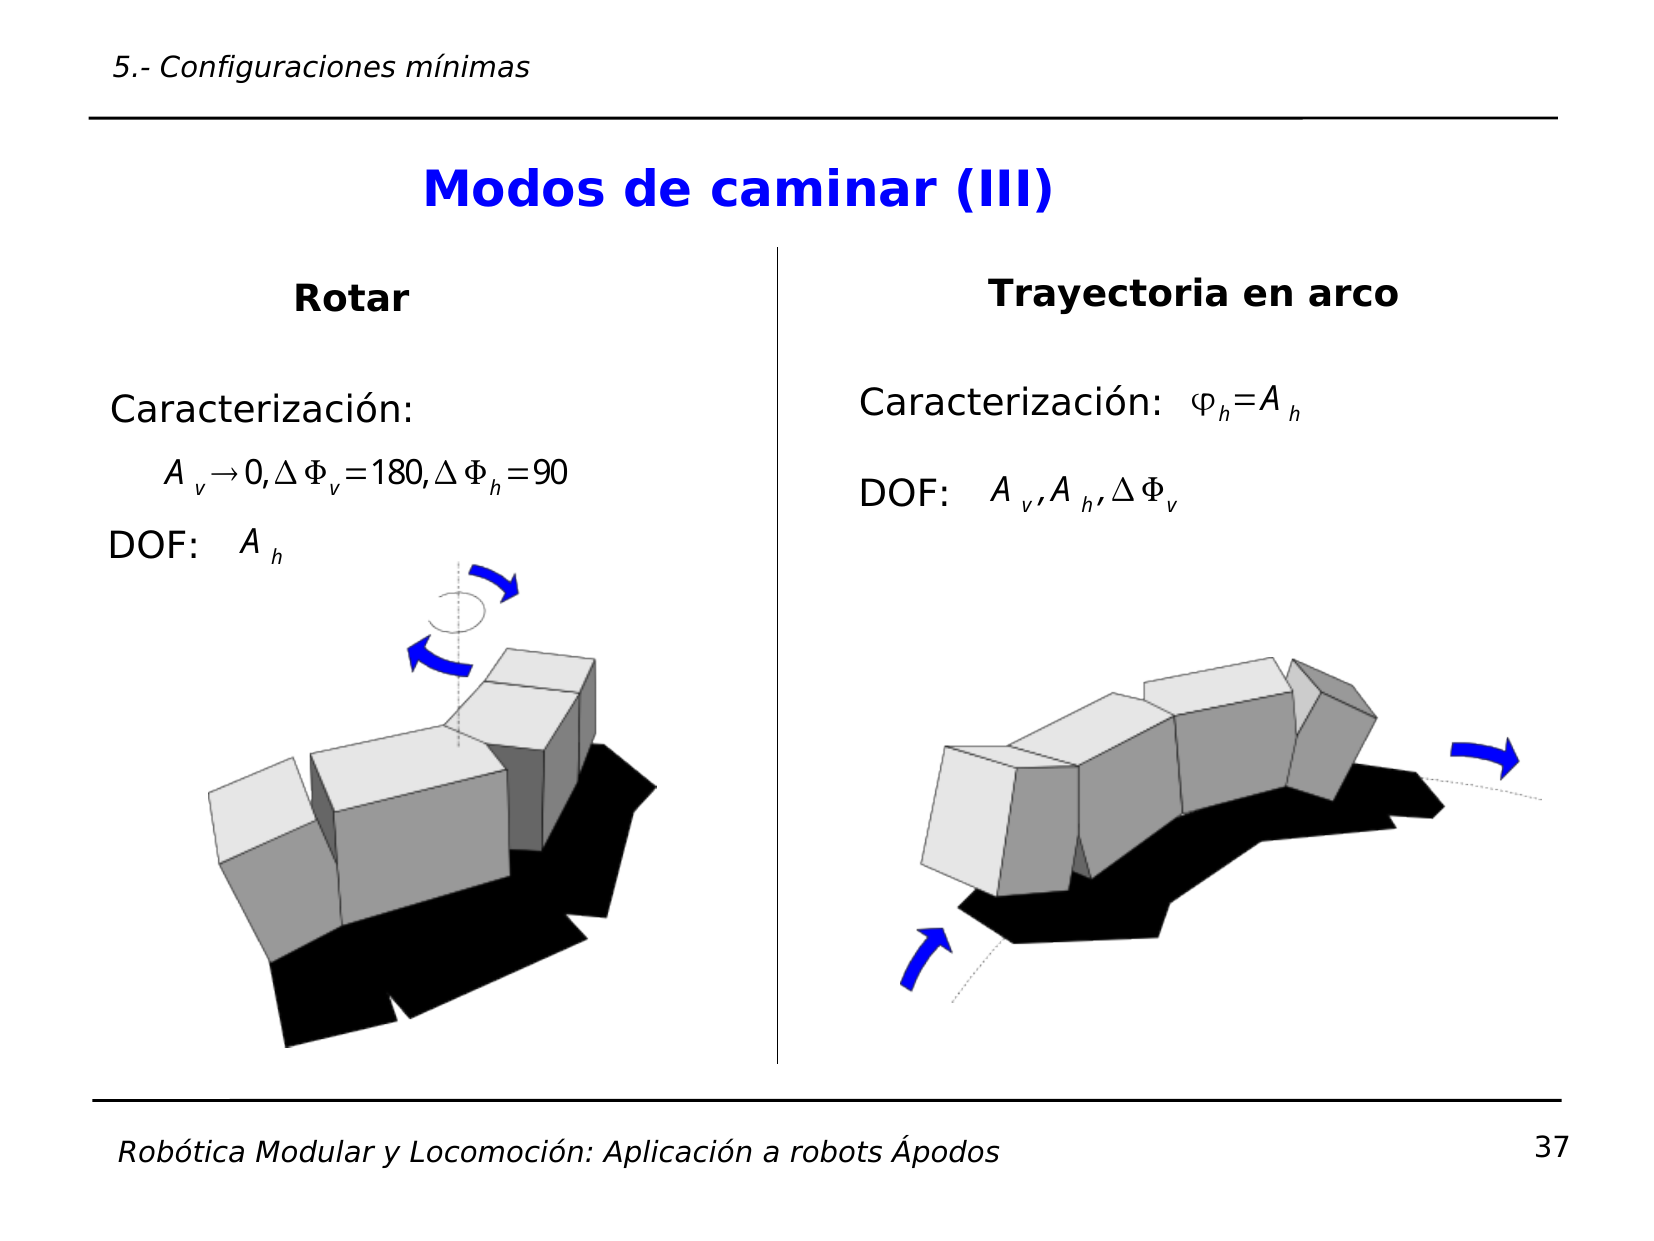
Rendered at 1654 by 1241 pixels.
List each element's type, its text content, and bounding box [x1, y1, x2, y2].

picture [900, 657, 1542, 1003]
text_box Caracterización: [831, 373, 1198, 432]
text_box Robótica Modular y Locomoción: Aplicación a robots Ápodos [103, 1127, 1017, 1177]
text_box DOF: [831, 464, 989, 523]
text_box Modos de caminar (III) [407, 152, 1059, 226]
text_box 5.- Configuraciones mínimas [97, 42, 546, 93]
picture [208, 561, 657, 1048]
chart [156, 452, 575, 502]
text_box Caracterización: [83, 380, 449, 439]
text_box Trayectoria en arco [973, 263, 1407, 323]
text_box Rotar [278, 269, 423, 328]
chart [232, 521, 291, 571]
text_box DOF: [80, 516, 239, 576]
chart [983, 469, 1187, 519]
chart [1182, 378, 1310, 428]
